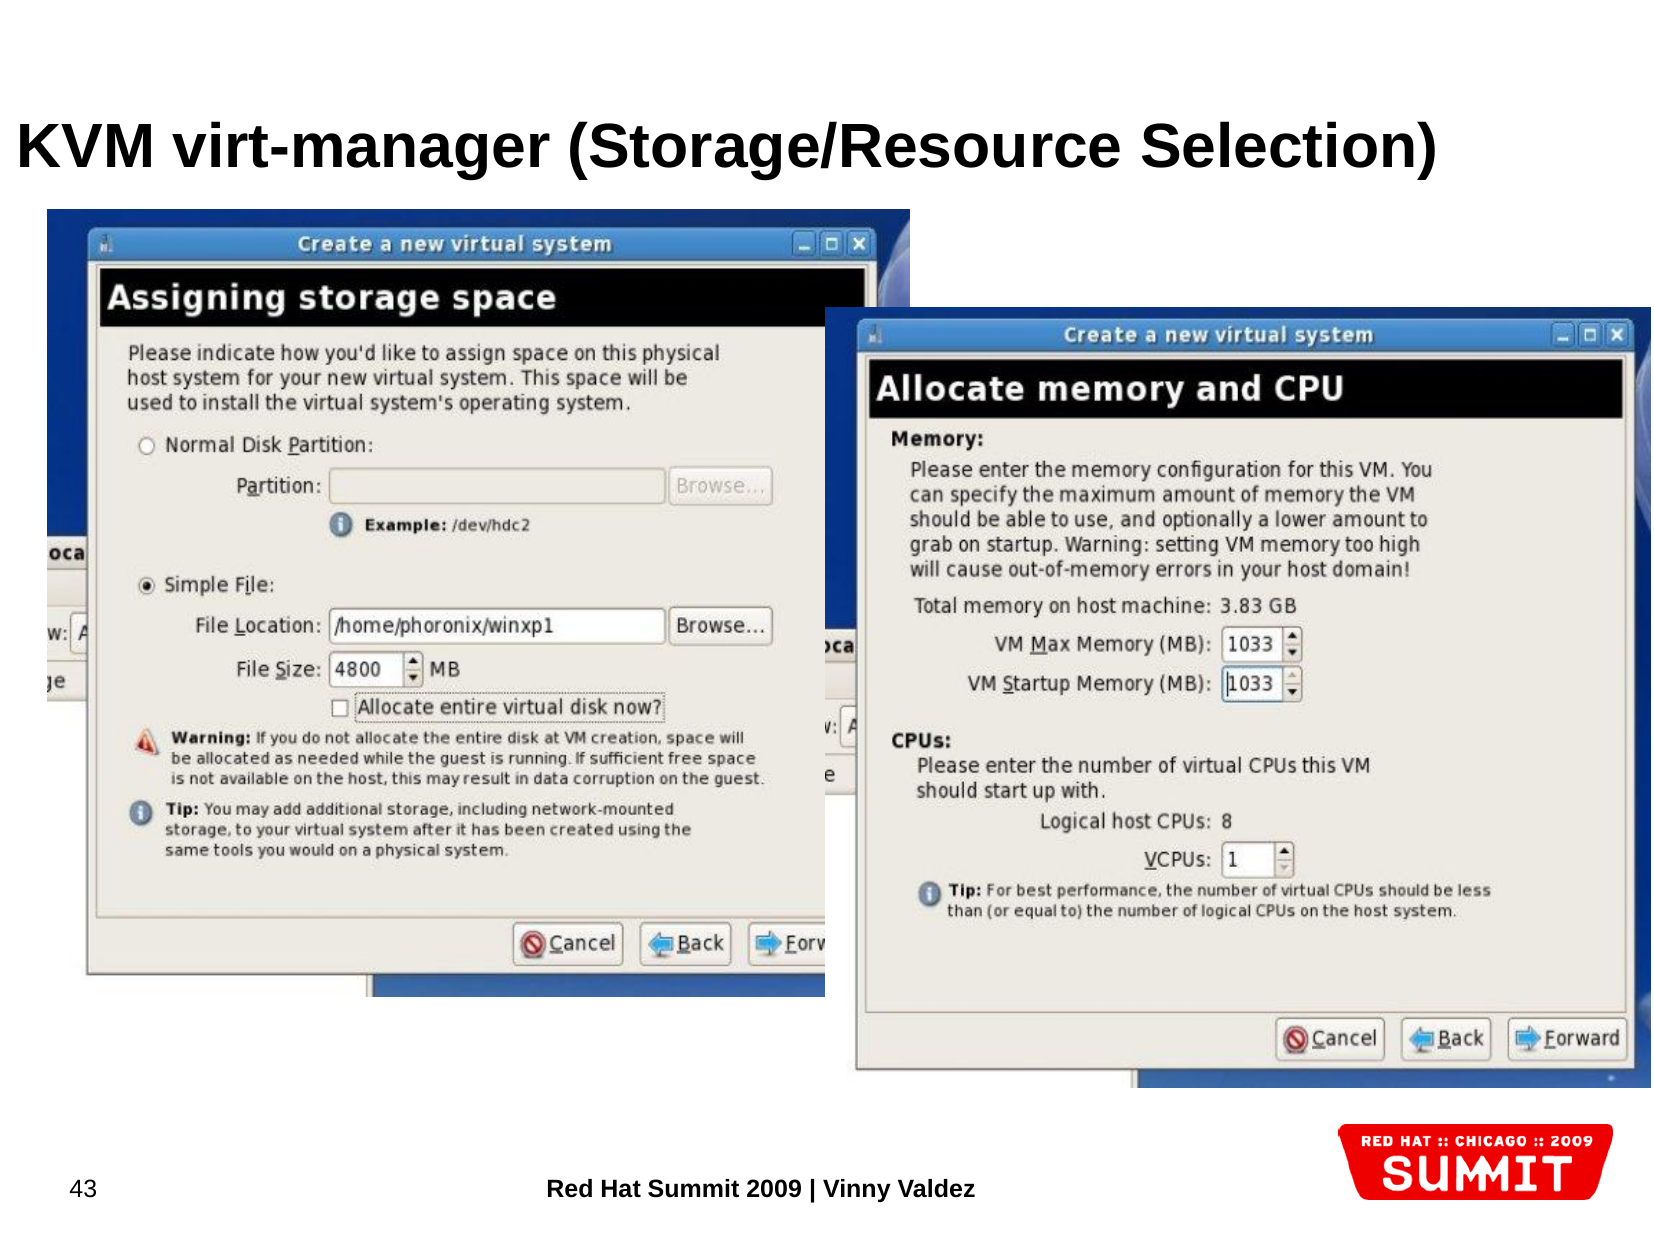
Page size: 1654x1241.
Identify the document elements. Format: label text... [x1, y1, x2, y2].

picture [1338, 1124, 1613, 1200]
picture [47, 209, 1651, 1088]
title KVM virt-manager (Storage/Resource Selection) [16, 88, 1642, 200]
